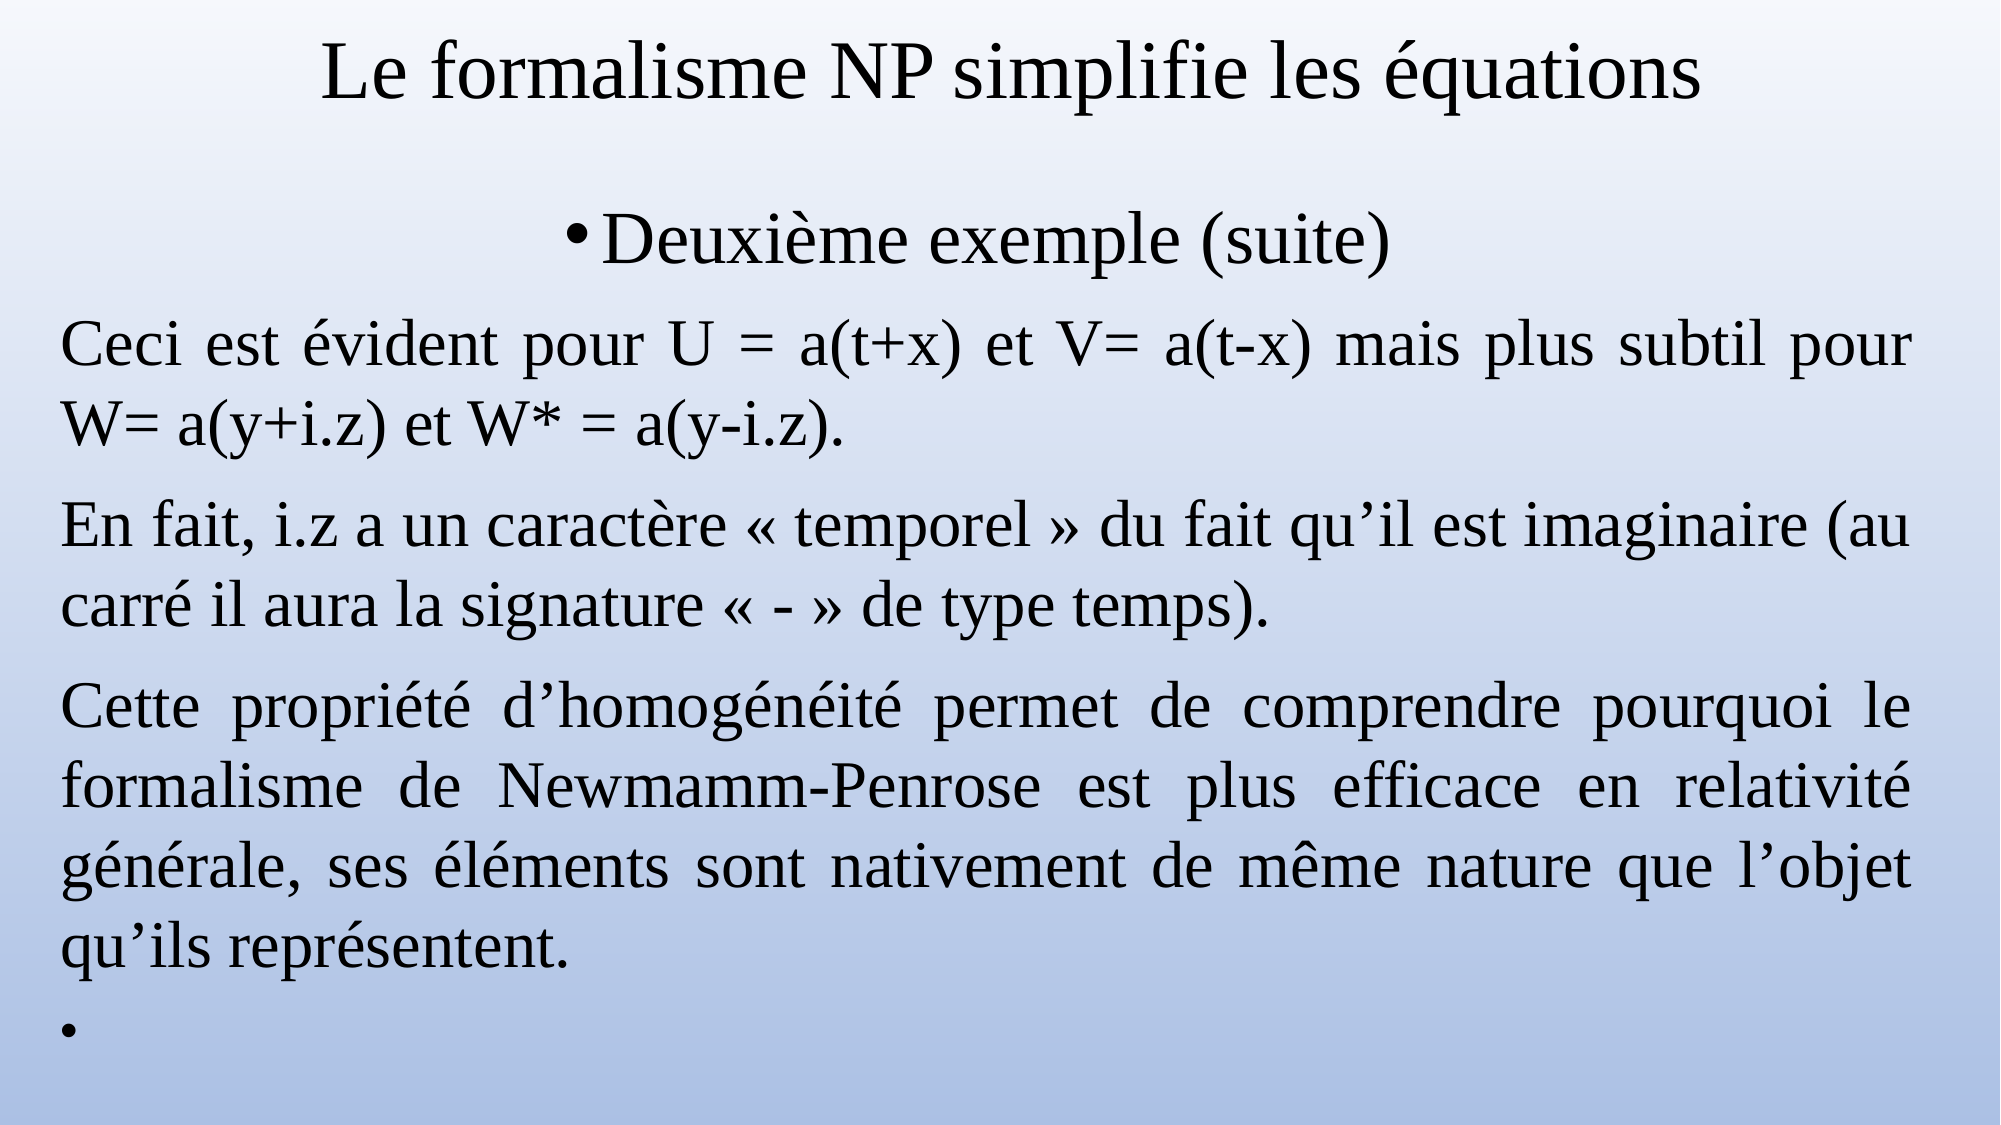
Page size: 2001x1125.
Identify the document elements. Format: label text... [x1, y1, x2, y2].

list Deuxième exemple (suite) Ceci est évident pour U = a(t+x) et V= a(t-x) mais plus subtil pour W= a(y+i.z) et W* = a(y-i.z). En fait, i.z a un caractère « temporel » du fait qu’il est imaginaire (au carré il aura la signature « - » de type temps). Cette propriété d’homogénéité permet de comprendre pourquoi le formalisme de Newmamm-Penrose est plus efficace en relativité générale, ses éléments sont nativement de même nature que l’objet qu’ils représentent. [45, 198, 1931, 1081]
title Le formalisme NP simplifie les équations [150, 1, 1876, 142]
